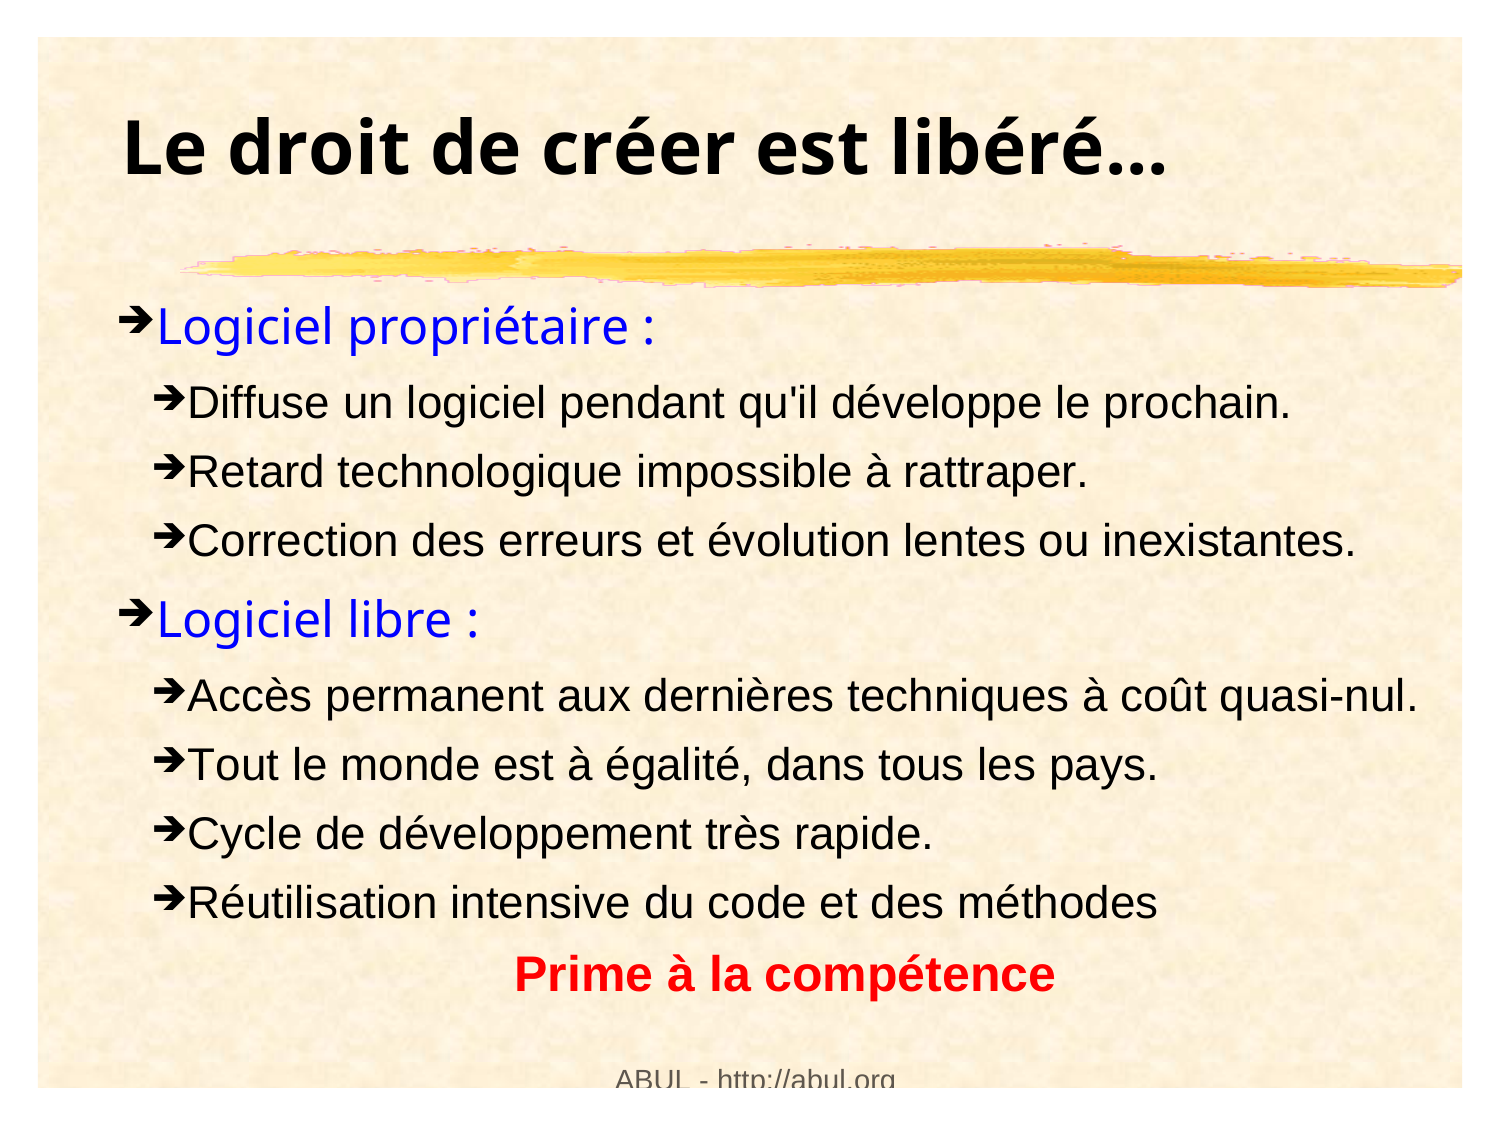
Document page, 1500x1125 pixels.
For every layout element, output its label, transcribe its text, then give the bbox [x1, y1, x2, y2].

title Le droit de créer est libéré... [121, 39, 1463, 253]
picture [722, 1076, 729, 1088]
picture [620, 1073, 627, 1082]
picture [858, 1076, 866, 1088]
picture [794, 1082, 801, 1088]
picture [618, 1084, 630, 1088]
picture [883, 1076, 891, 1088]
picture [639, 1081, 649, 1088]
picture [639, 1072, 648, 1078]
text_box Logiciel propriétaire : Diffuse un logiciel pendant qu'il développe le prochain. Retard technologique impossible à rattraper. Correction des erreurs et évolution lentes ou inexistantes. Logiciel libre : Accès permanent aux dernières techniques à coût quasi-nul. Tout le monde est à égalité, dans tous les pays. Cycle de développement très rapide. Réutilisation intensive du code et des méthodes Prime à la compétence [116, 290, 1442, 1055]
picture [37, 37, 1463, 1088]
picture [811, 1076, 818, 1088]
picture [738, 1076, 743, 1088]
picture [754, 1076, 761, 1088]
